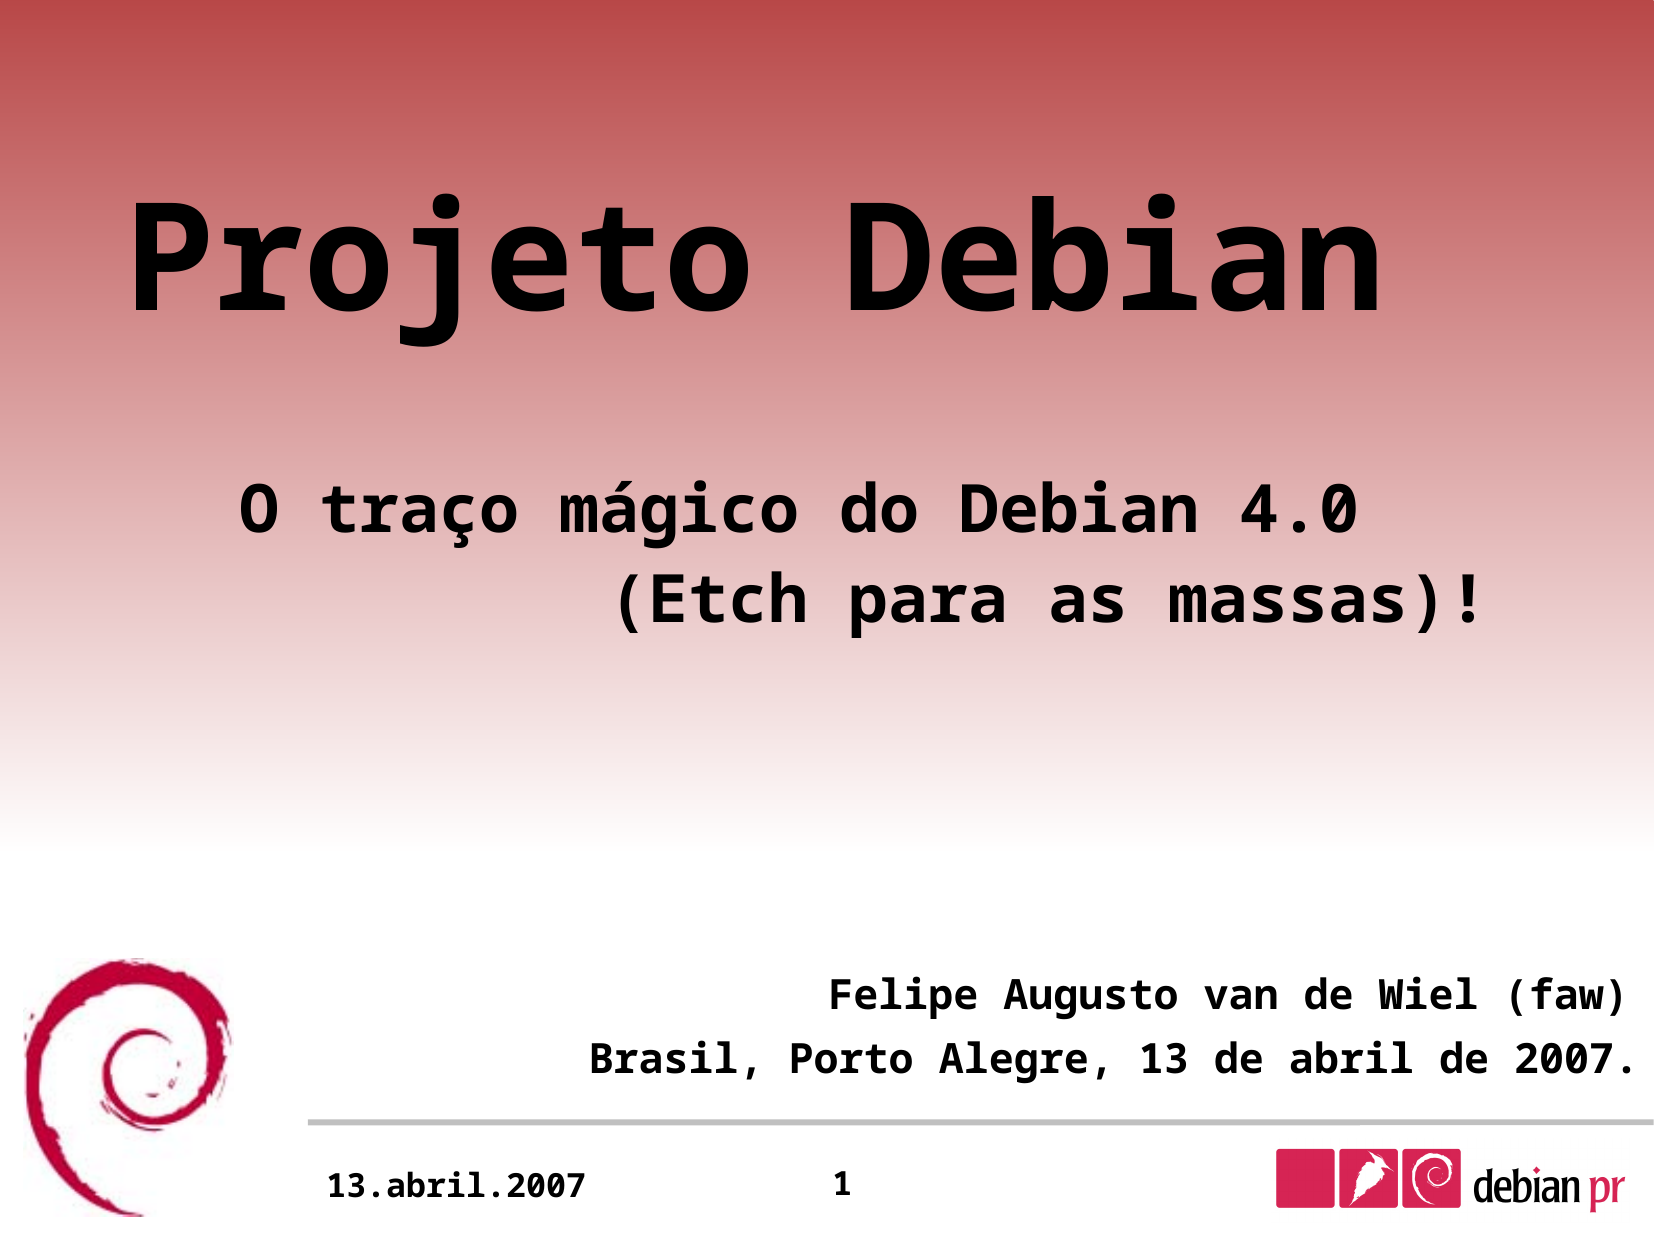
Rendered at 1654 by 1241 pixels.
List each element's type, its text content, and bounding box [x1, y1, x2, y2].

text_box Felipe Augusto van de Wiel (faw) [828, 964, 1613, 1014]
text_box O traço mágico do Debian 4.0 (Etch para as massas)! [239, 460, 1538, 595]
picture [23, 958, 234, 1217]
text_box Brasil, Porto Alegre, 13 de abril de 2007. [588, 1028, 1618, 1077]
text_box Projeto Debian [124, 150, 1385, 301]
picture [1271, 1138, 1630, 1223]
